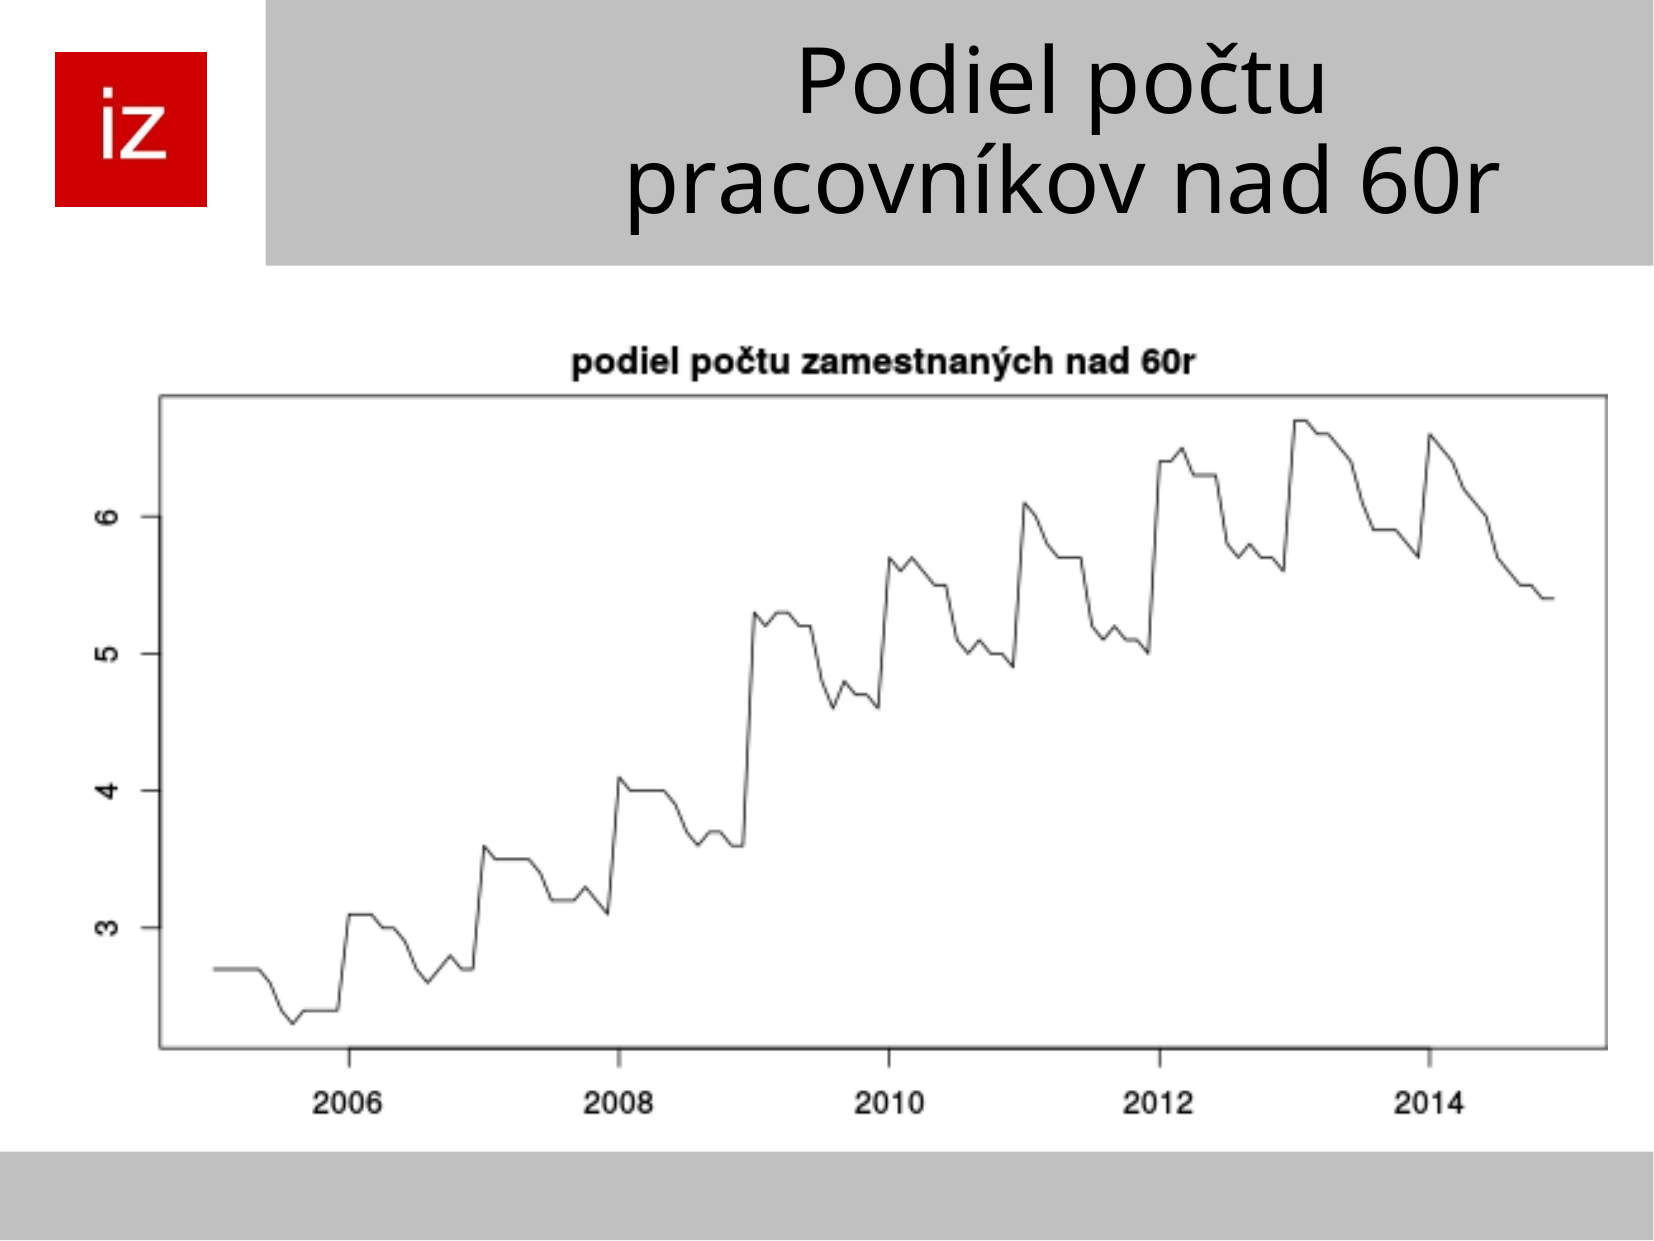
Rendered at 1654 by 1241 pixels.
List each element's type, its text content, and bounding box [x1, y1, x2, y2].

title Podiel počtu pracovníkov nad 60r [561, 29, 1565, 237]
picture [88, 324, 1608, 1123]
picture [55, 52, 207, 207]
